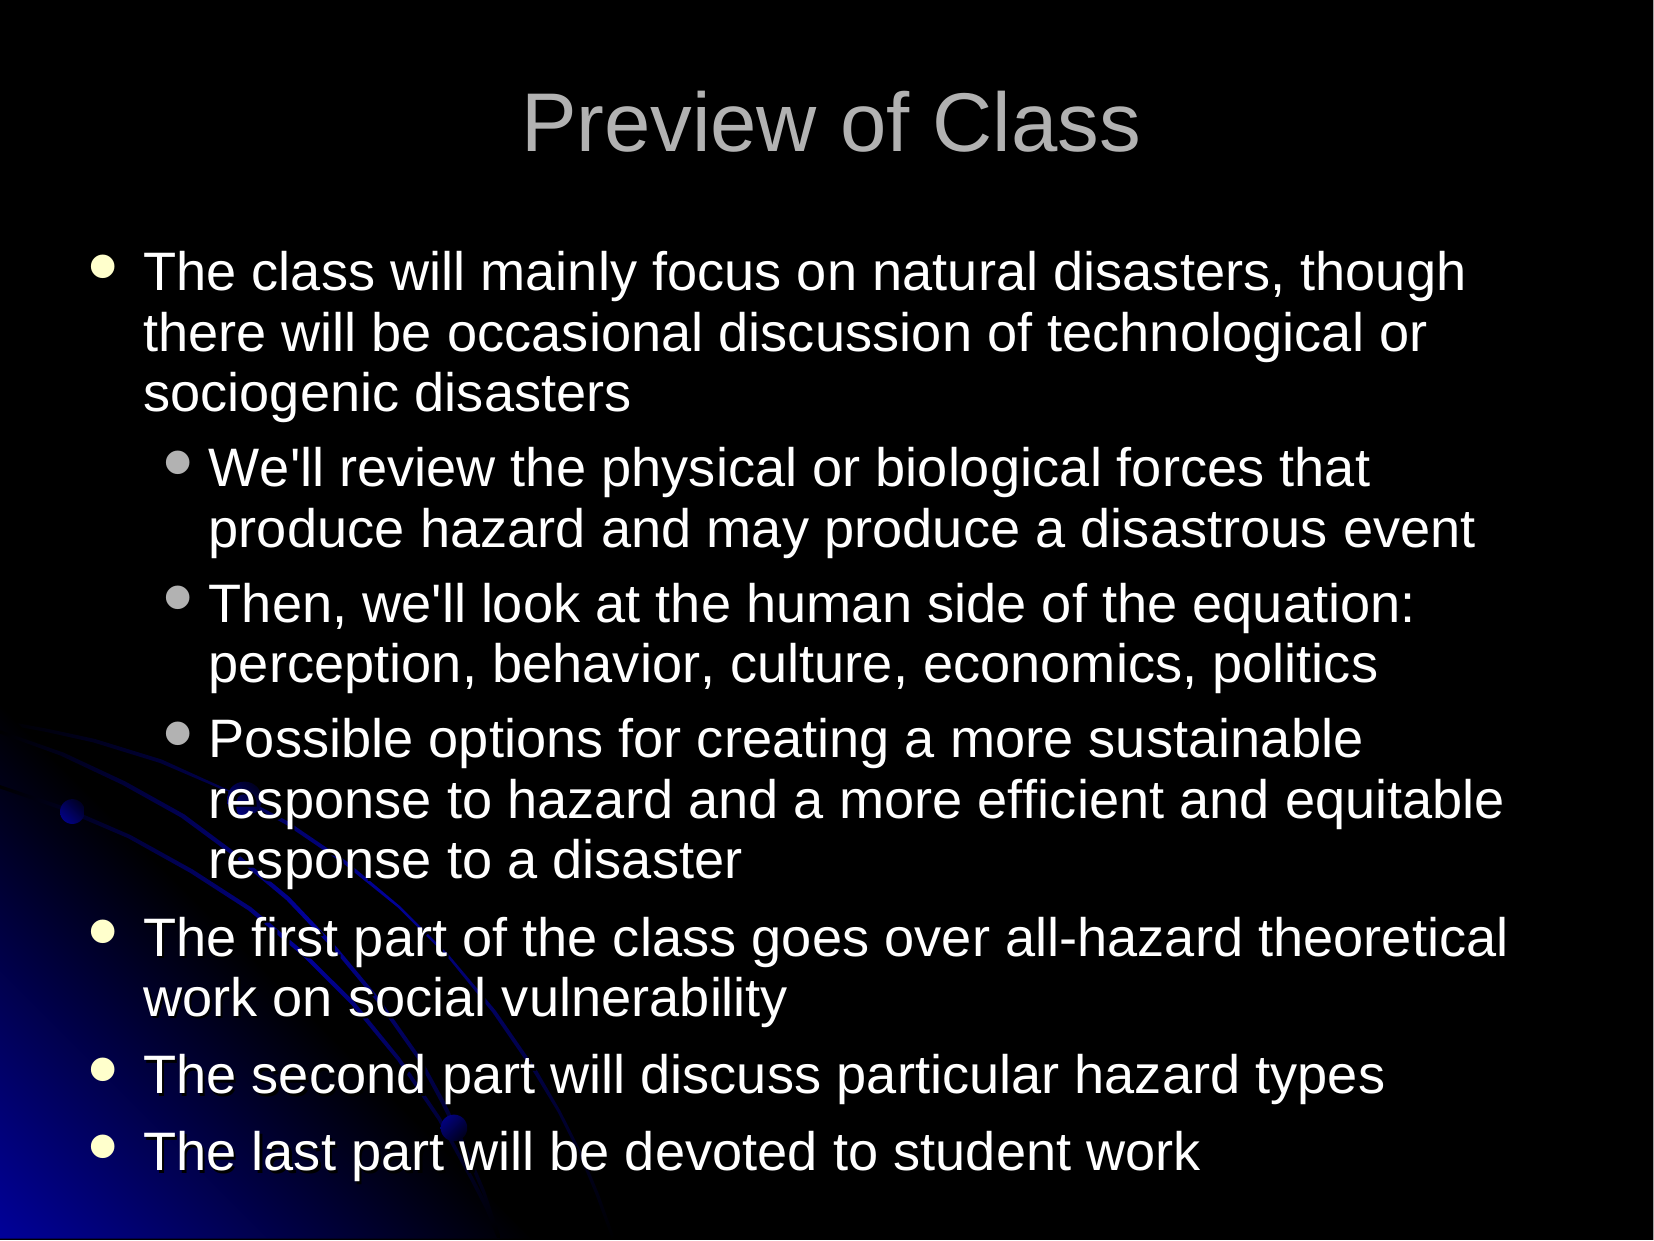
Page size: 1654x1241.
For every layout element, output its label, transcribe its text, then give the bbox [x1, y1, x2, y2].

title Preview of Class [87, 19, 1576, 150]
list The class will mainly focus on natural disasters, though there will be occasional discussion of technological or sociogenic disasters We'll review the physical or biological forces that produce hazard and may produce a disastrous event Then, we'll look at the human side of the equation: perception, behavior, culture, economics, politics Possible options for creating a more sustainable response to hazard and a more efficient and equitable response to a disaster The first part of the class goes over all-hazard theoretical work on social vulnerability The second part will discuss particular hazard types The last part will be devoted to student work [87, 150, 1576, 1241]
